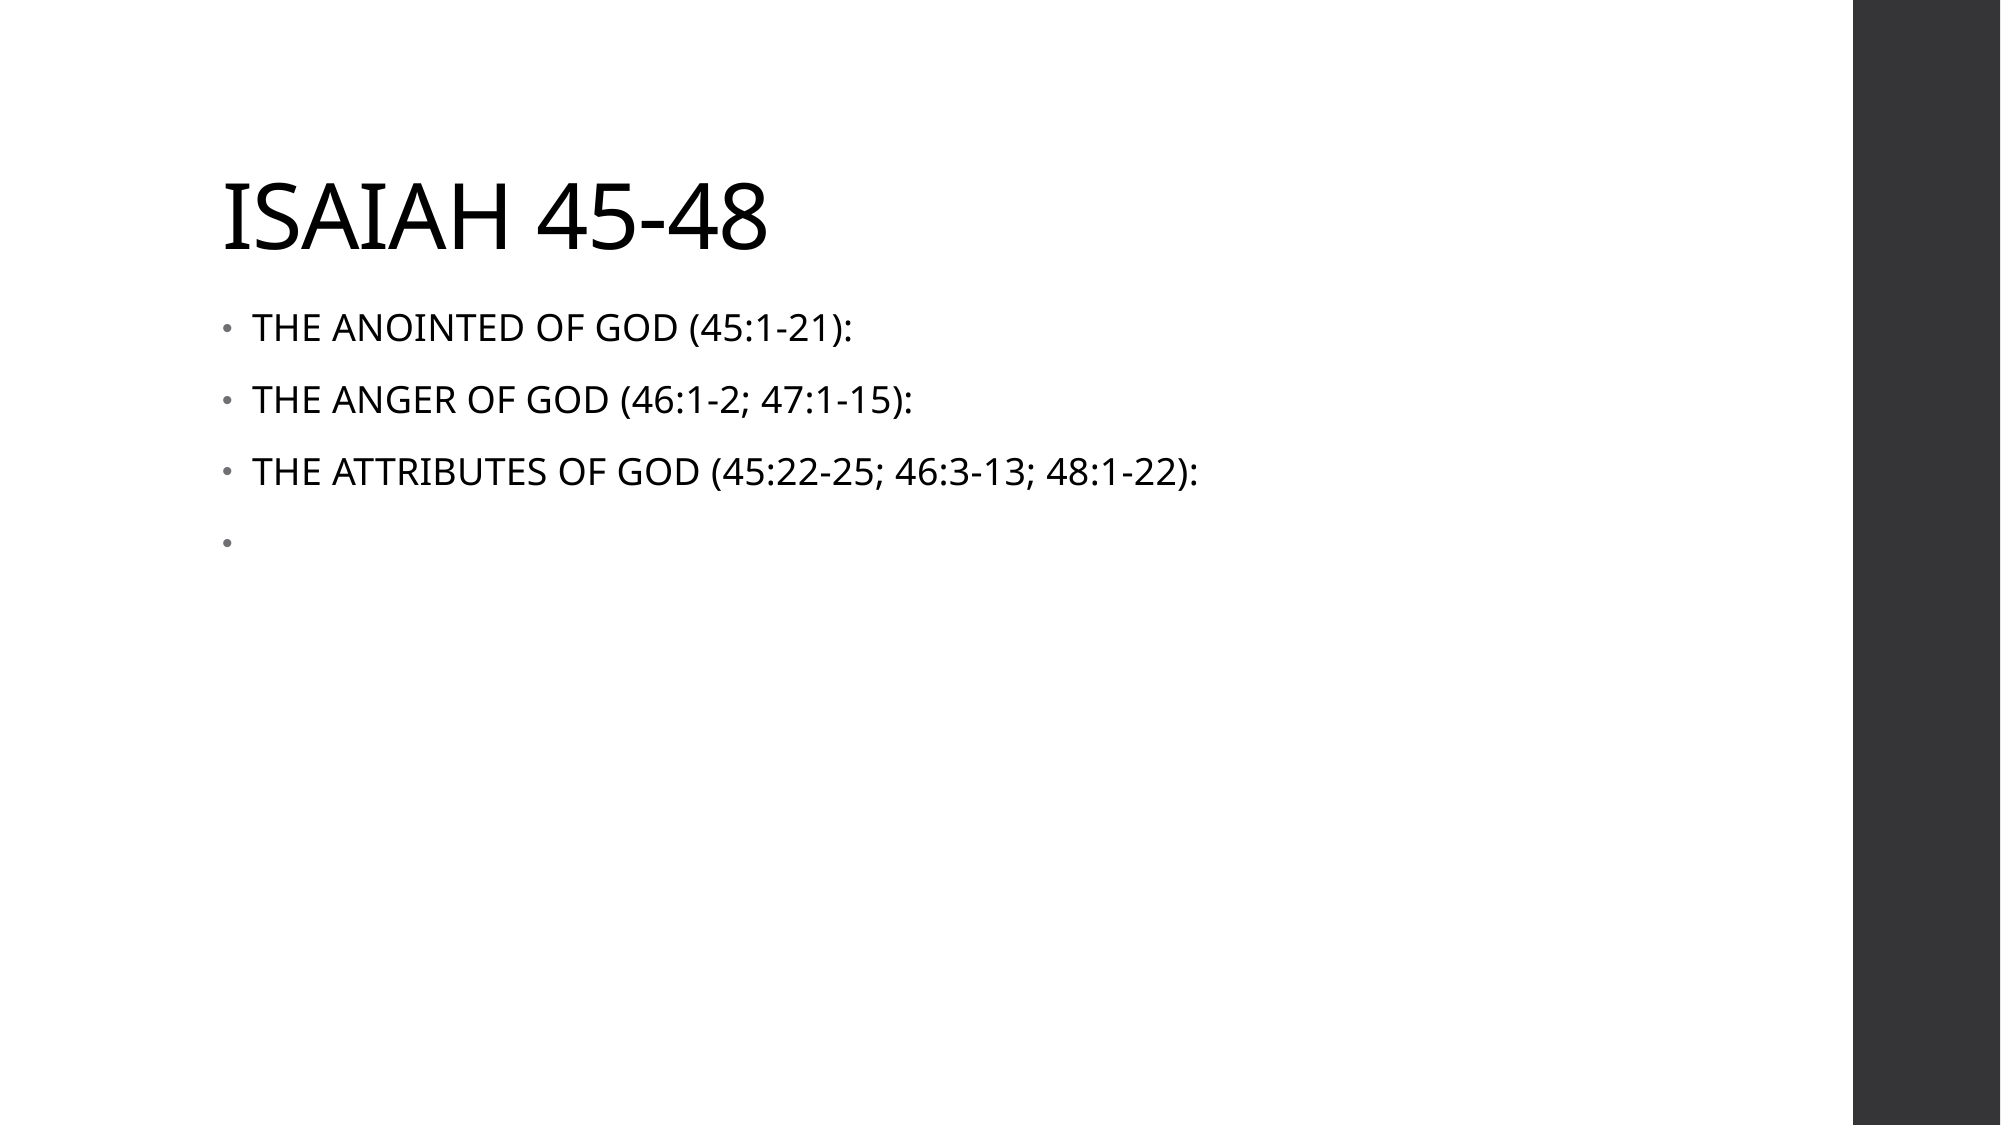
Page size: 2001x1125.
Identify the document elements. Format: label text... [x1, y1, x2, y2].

list THE ANOINTED OF GOD (45:1-21): THE ANGER OF GOD (46:1-2; 47:1-15): THE ATTRIBUTES OF GOD (45:22-25; 46:3-13; 48:1-22): [206, 299, 1617, 1014]
title ISAIAH 45-48 [206, 60, 1797, 278]
